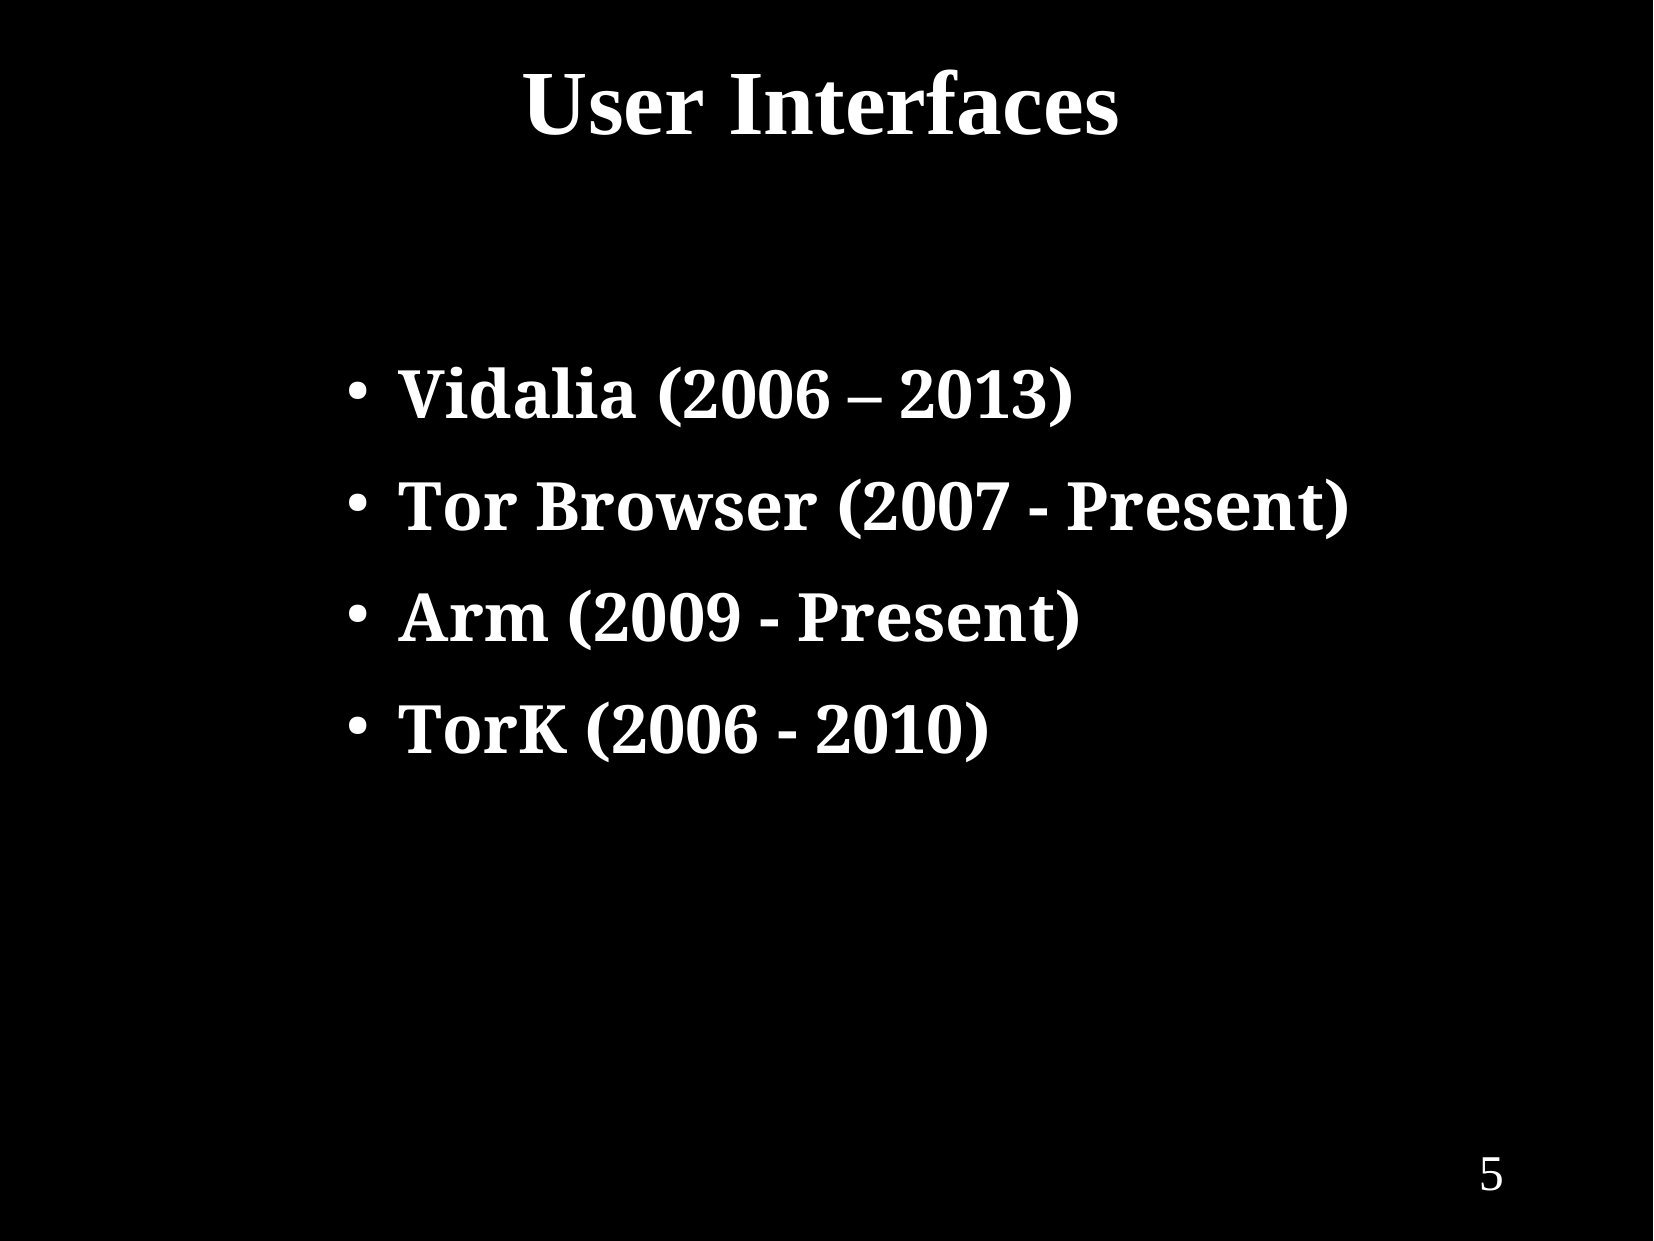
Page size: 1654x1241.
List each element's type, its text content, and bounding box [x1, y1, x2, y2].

list Vidalia (2006 – 2013) Tor Browser (2007 - Present) Arm (2009 - Present) TorK (2006 - 2010) [328, 346, 1358, 833]
title User Interfaces [115, 0, 1528, 208]
